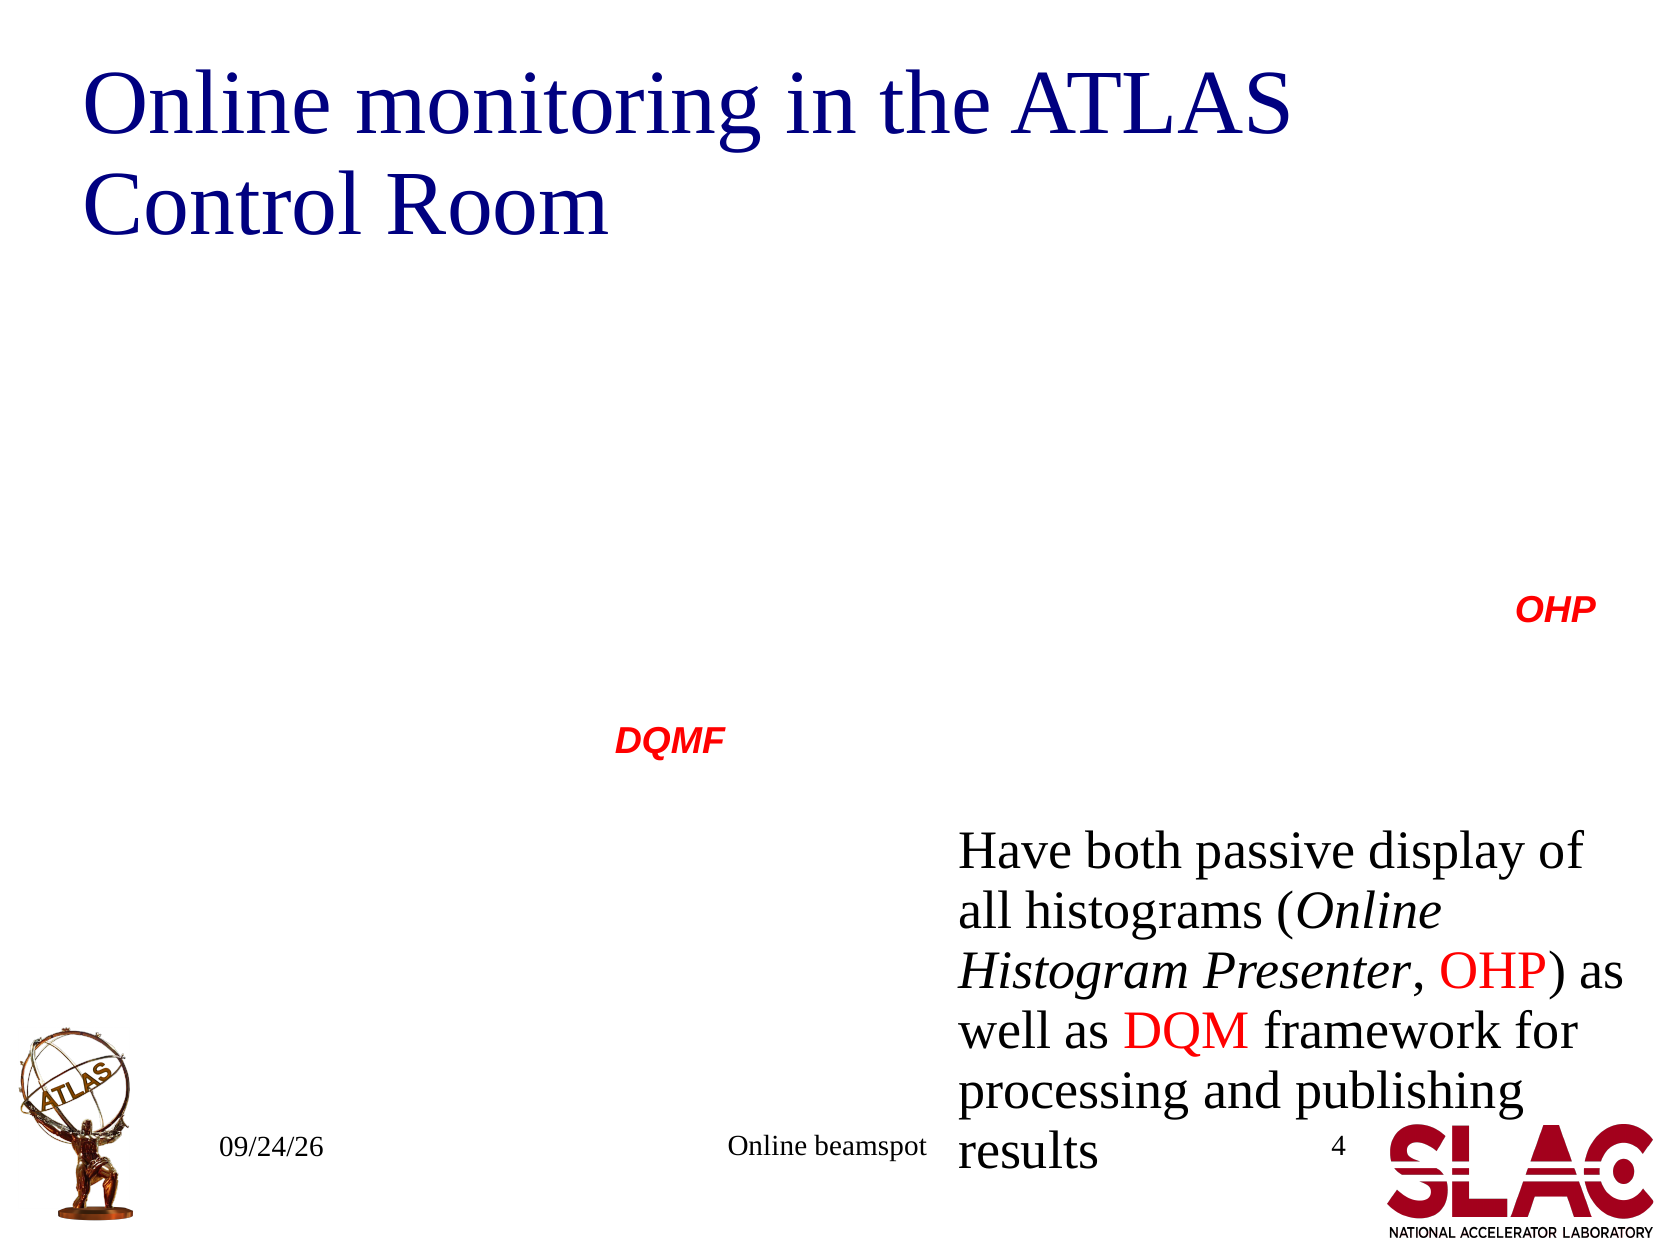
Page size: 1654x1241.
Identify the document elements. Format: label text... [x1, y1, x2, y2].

text_box Have both passive display of all histograms (Online Histogram Presenter, OHP) as well as DQM framework for processing and publishing results [943, 813, 1651, 1189]
picture [1387, 1124, 1654, 1238]
title Online monitoring in the ATLAS Control Room [82, 51, 1571, 255]
text_box OHP [1500, 580, 1651, 638]
text_box DQMF [600, 712, 751, 770]
picture [0, 161, 1654, 1238]
